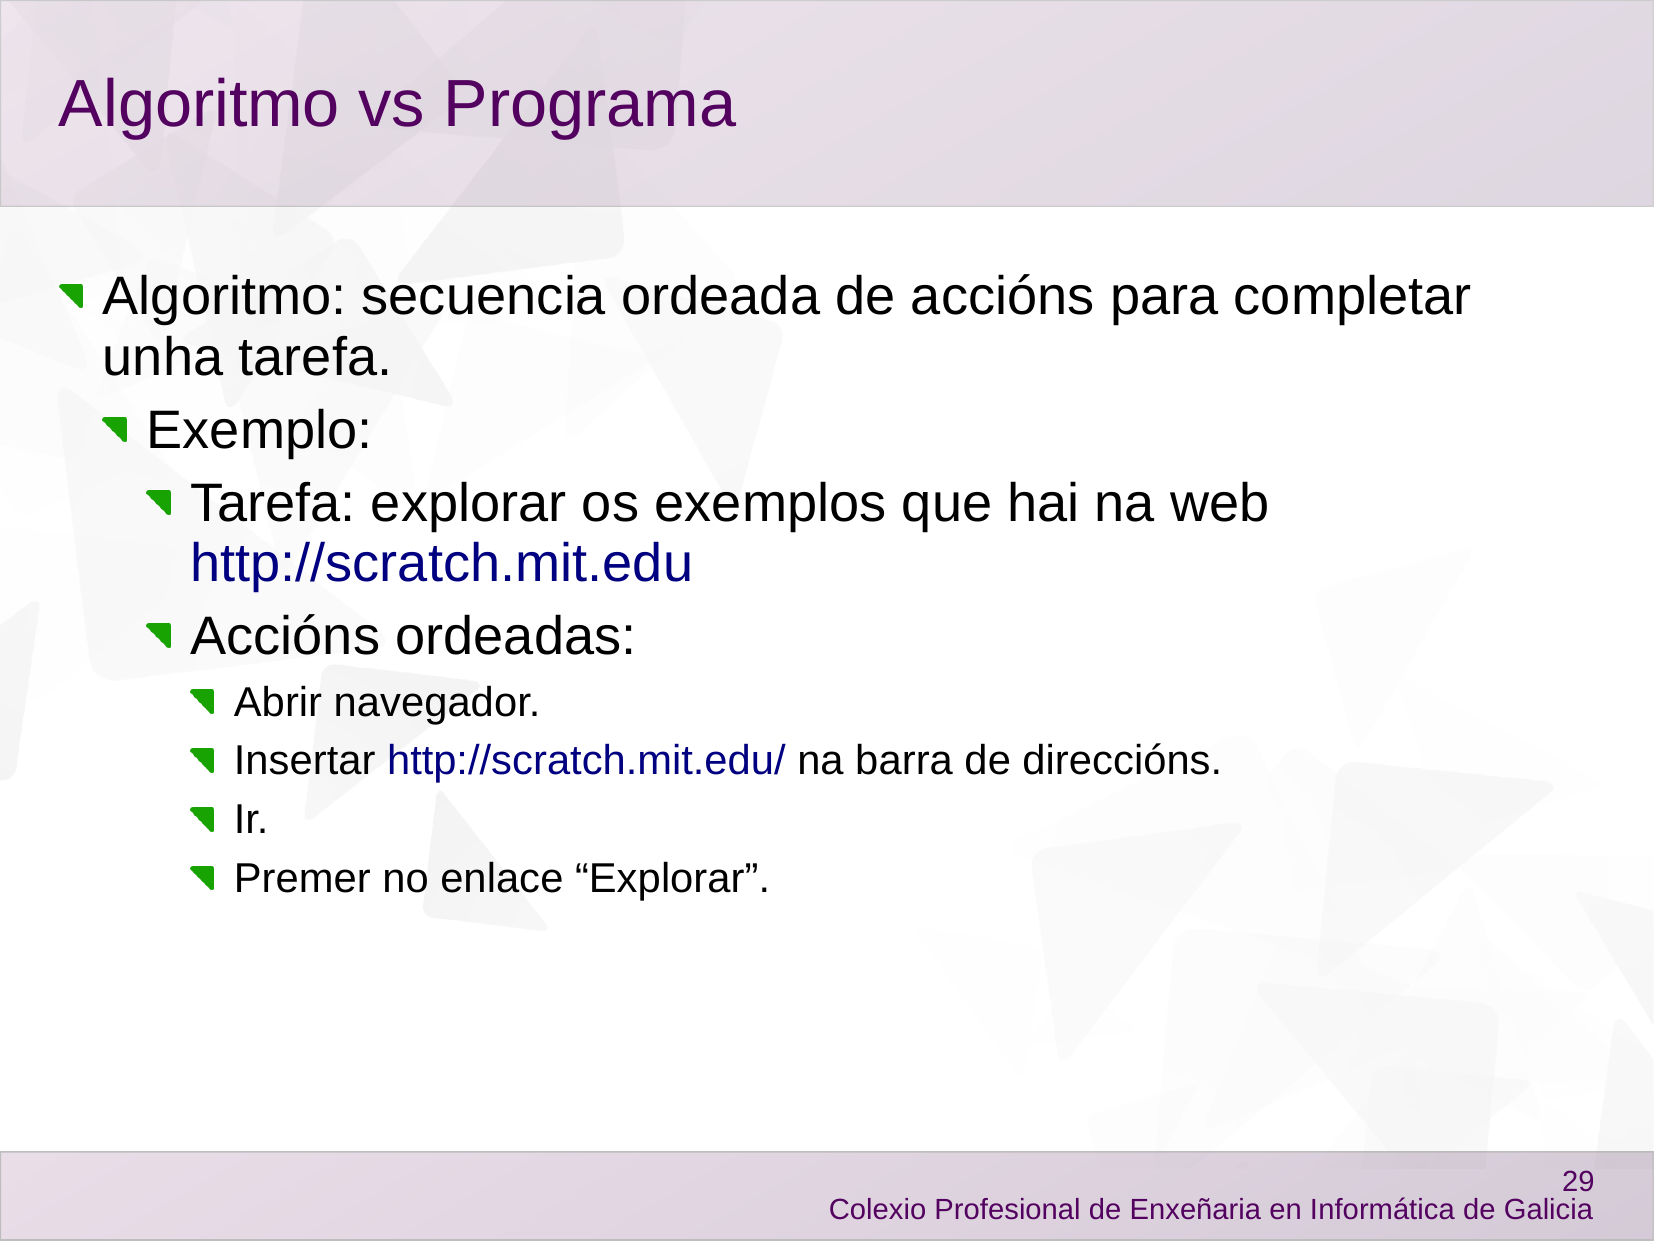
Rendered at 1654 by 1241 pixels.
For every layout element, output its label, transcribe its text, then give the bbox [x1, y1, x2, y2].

picture [915, 548, 1654, 1169]
title Algoritmo vs Programa [59, 29, 1595, 178]
picture [0, 0, 783, 931]
list Algoritmo: secuencia ordeada de accións para completar unha tarefa. Exemplo: Tarefa: explorar os exemplos que hai na web http://scratch.mit.edu Accións ordeadas: Abrir navegador. Insertar http://scratch.mit.edu/ na barra de direccións. Ir. Premer no enlace “Explorar”. [59, 265, 1595, 986]
